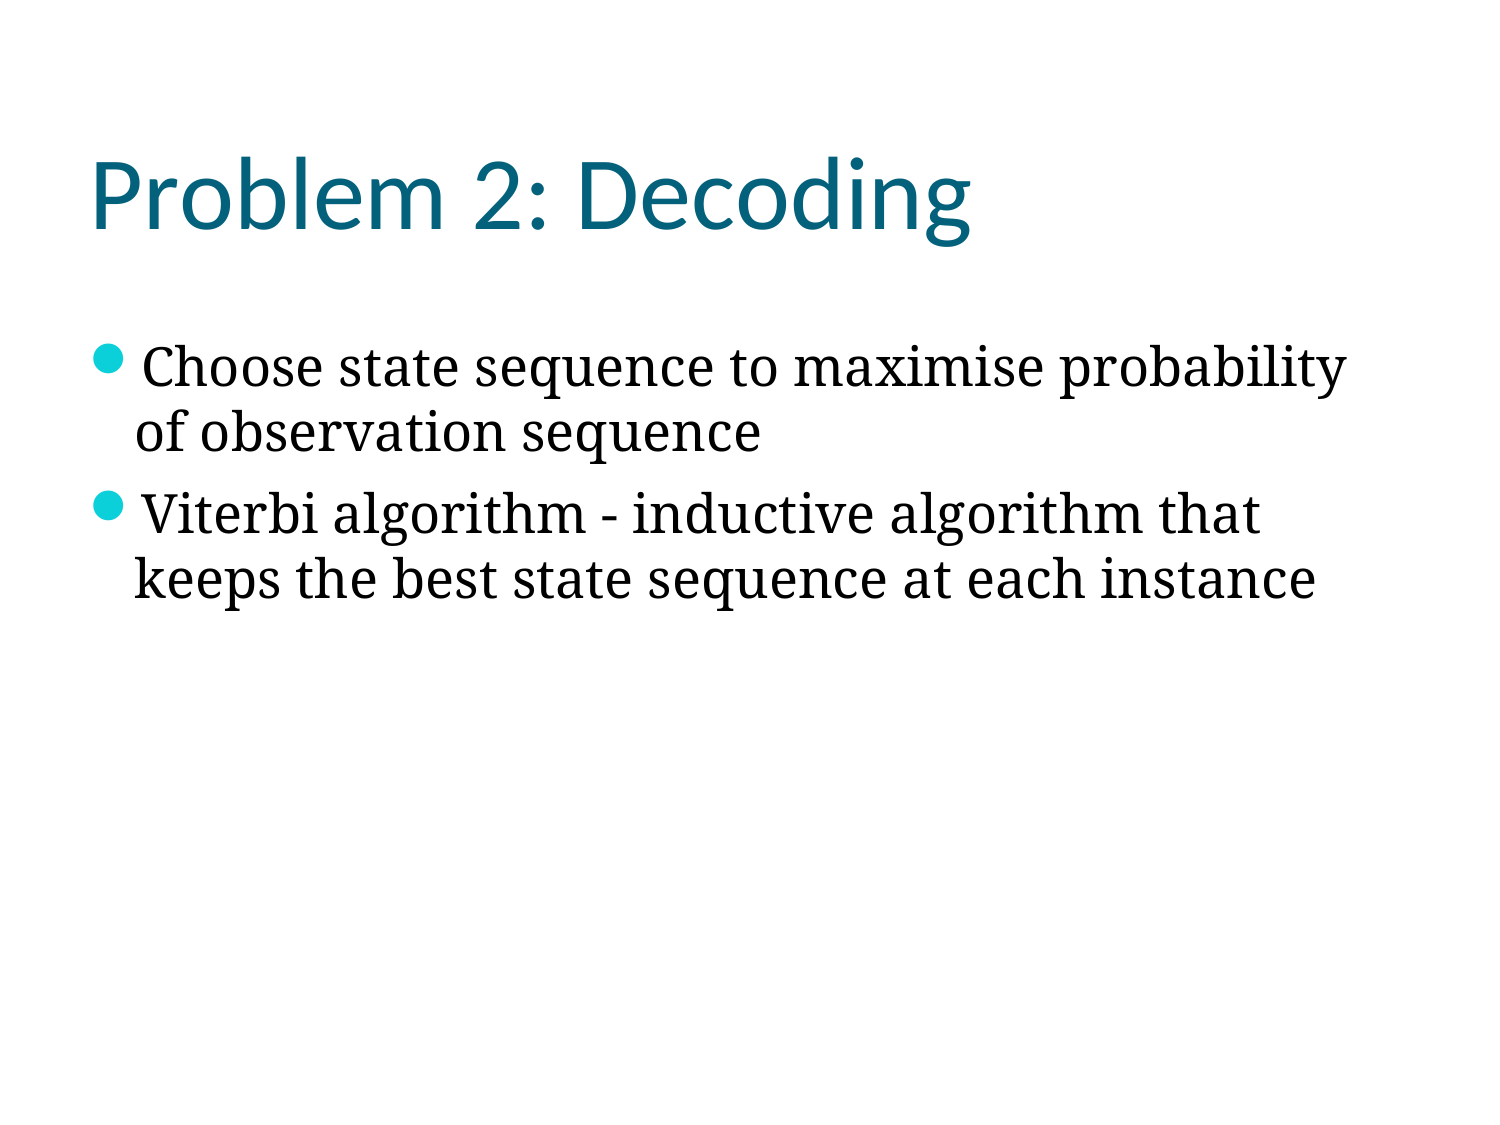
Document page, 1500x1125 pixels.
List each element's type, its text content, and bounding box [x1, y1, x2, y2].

title Problem 2: Decoding [75, 75, 1426, 301]
list Choose state sequence to maximise probability of observation sequence Viterbi algorithm - inductive algorithm that keeps the best state sequence at each instance [75, 324, 1426, 963]
